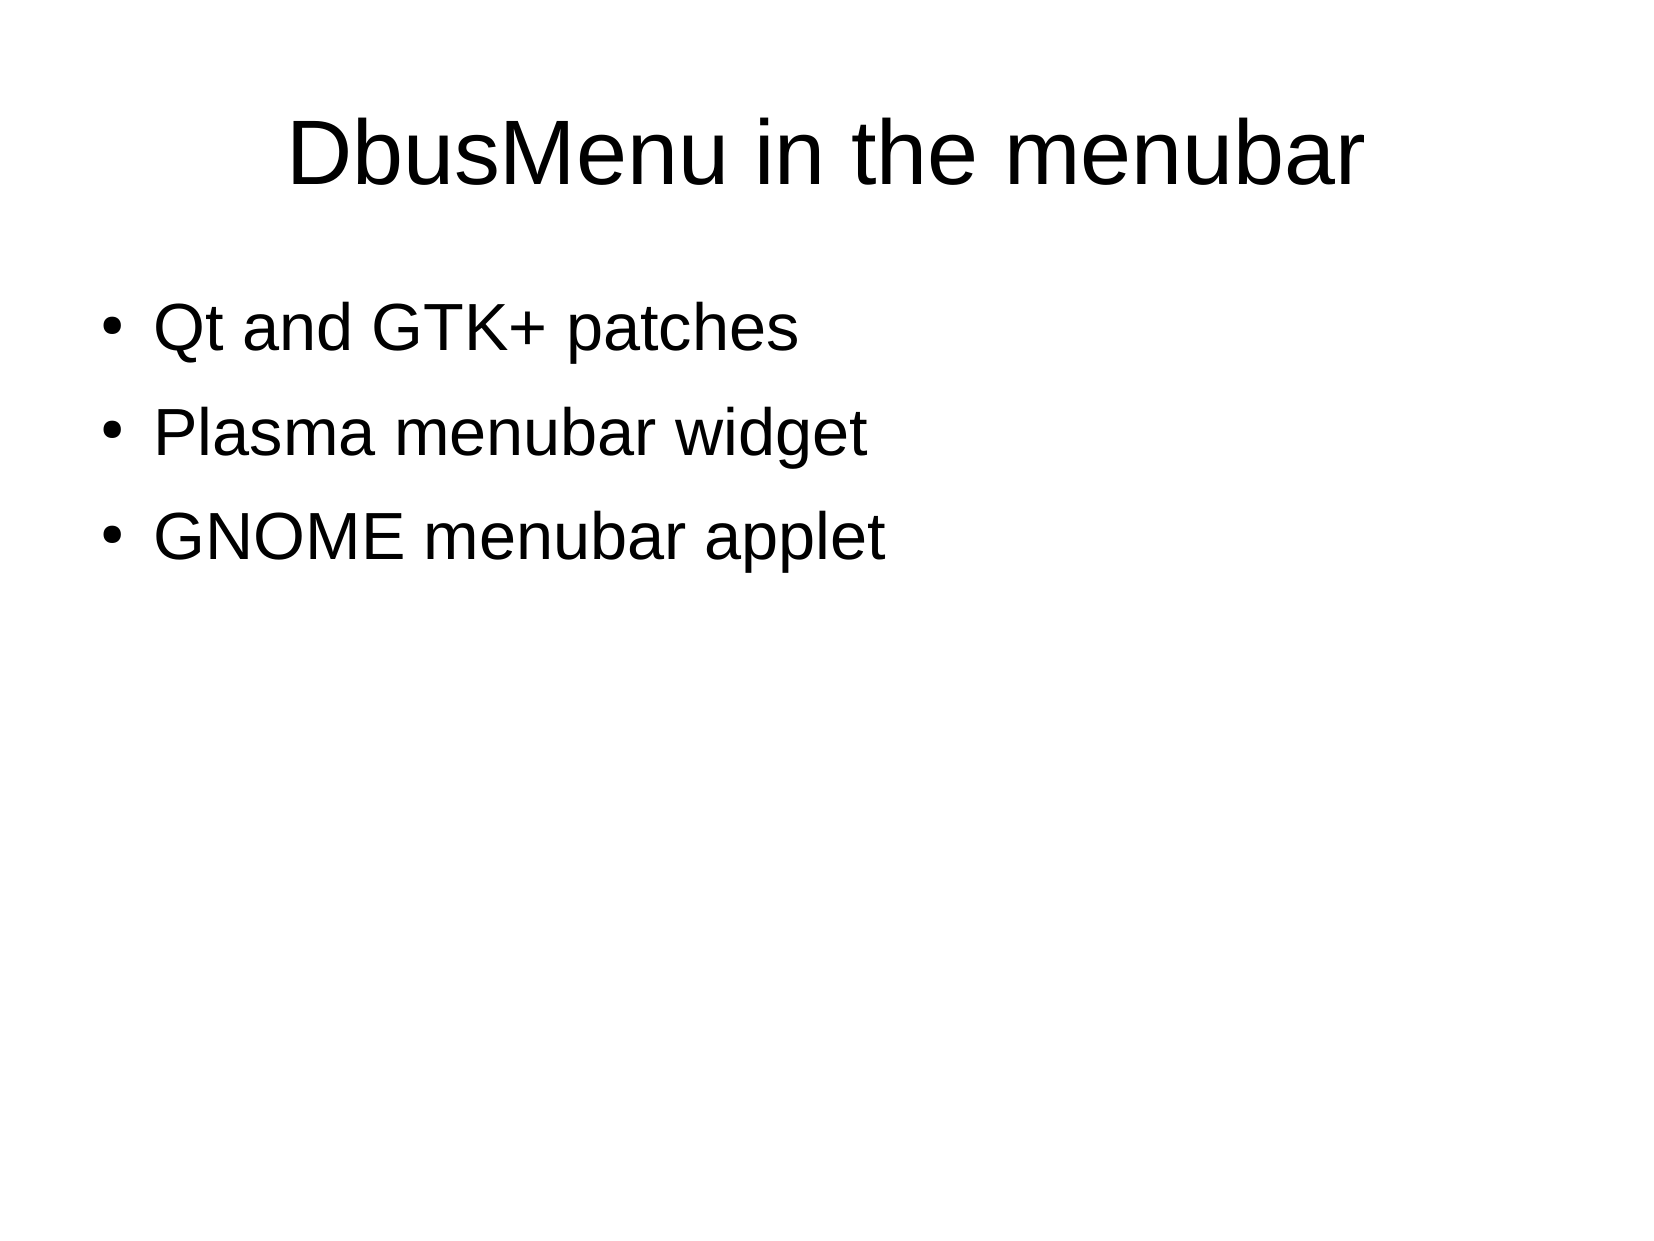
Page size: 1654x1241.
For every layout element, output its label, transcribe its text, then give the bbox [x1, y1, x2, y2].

list Qt and GTK+ patches Plasma menubar widget GNOME menubar applet [82, 290, 1571, 681]
title DbusMenu in the menubar [82, 56, 1571, 250]
